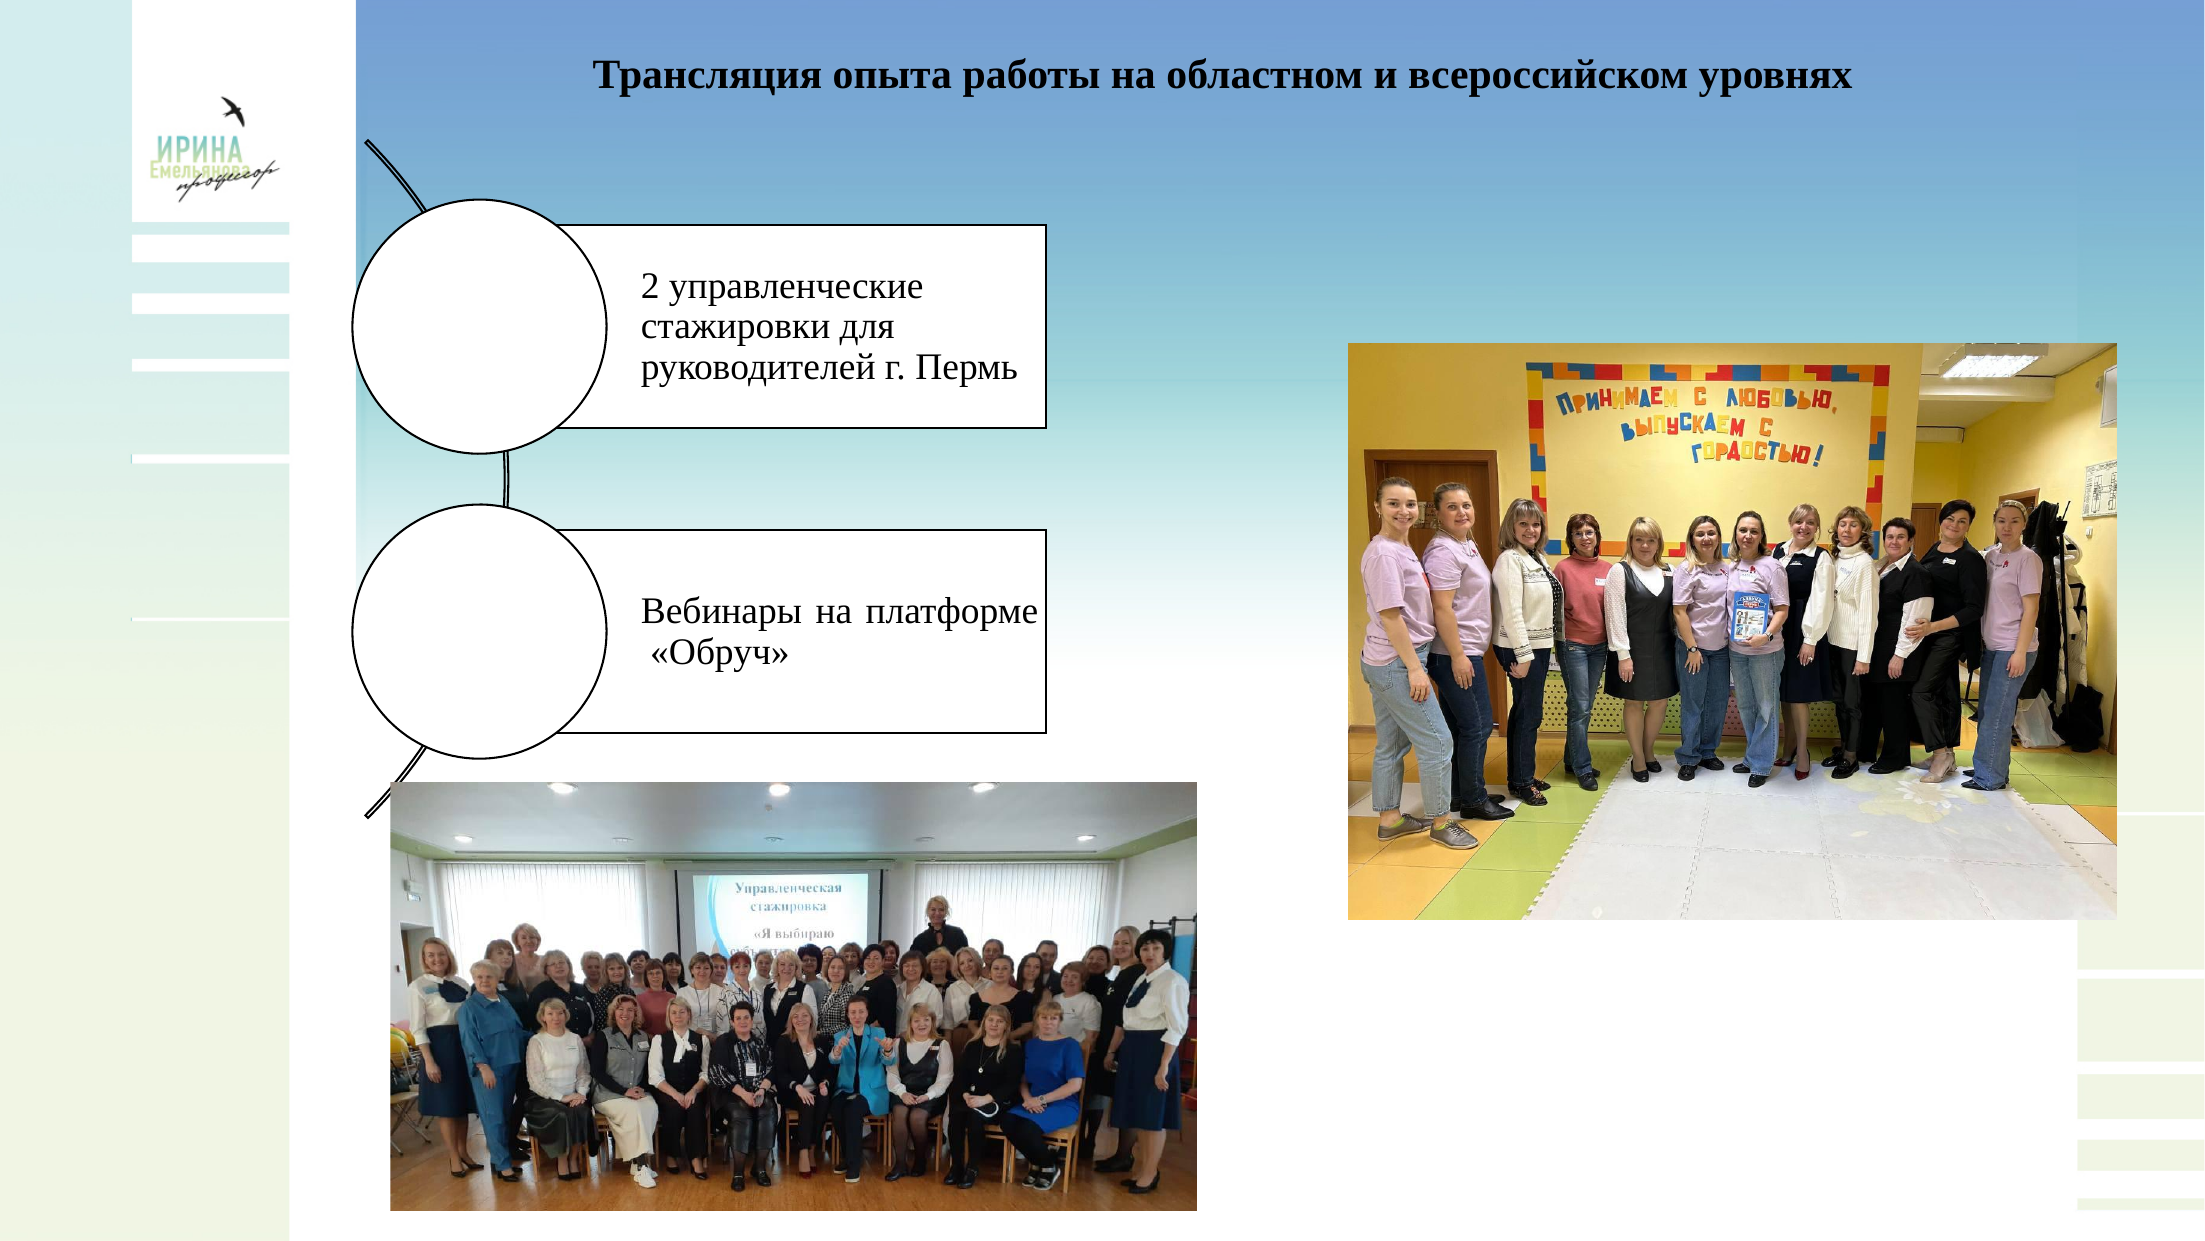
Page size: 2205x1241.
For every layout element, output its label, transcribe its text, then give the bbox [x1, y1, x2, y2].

text_box 2 управленческие стажировки для руководителей г. Пермь [557, 225, 1047, 429]
text_box [352, 504, 607, 759]
picture [0, 0, 2205, 1241]
text_box Вебинары на платформе «Обруч» [557, 530, 1047, 734]
text_box [352, 199, 607, 454]
text_box Трансляция опыта работы на областном и всероссийском уровнях [390, 39, 2066, 106]
